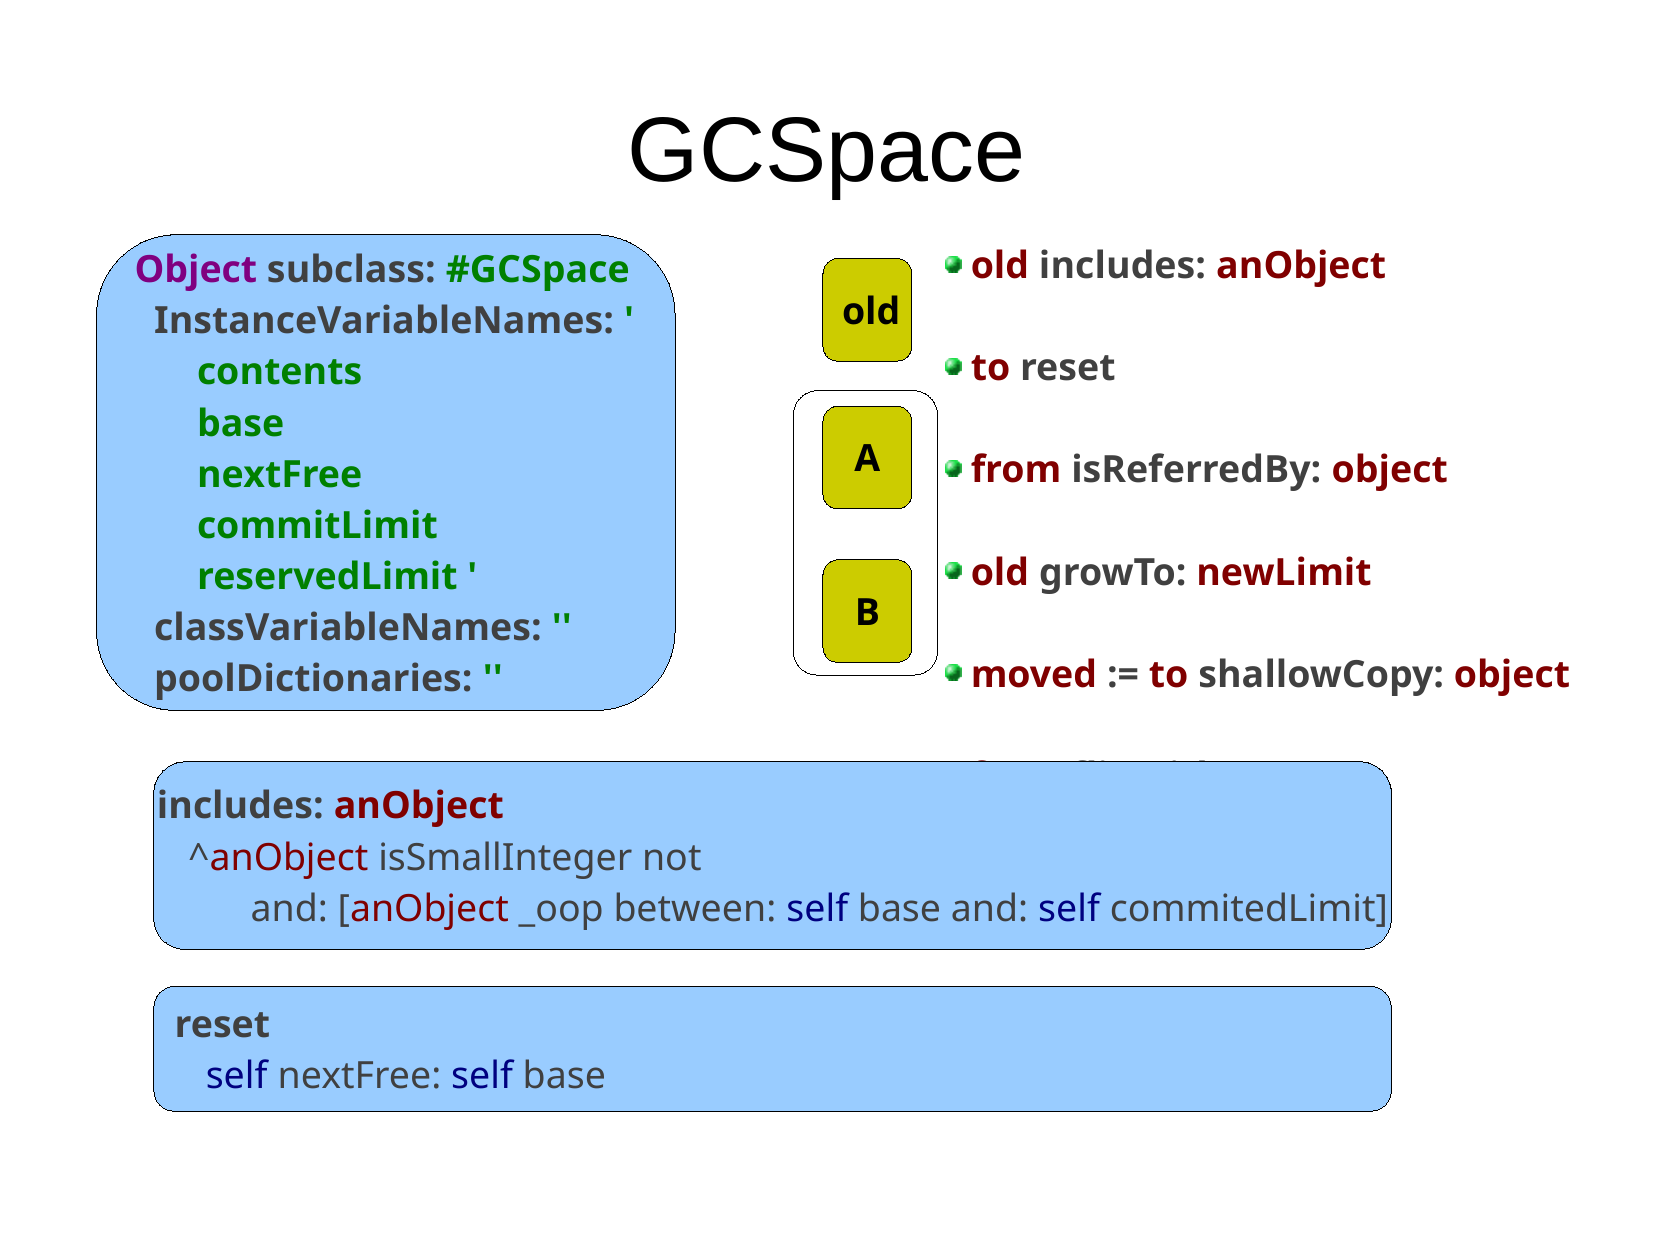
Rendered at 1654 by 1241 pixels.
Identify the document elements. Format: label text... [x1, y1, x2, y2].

text_box includes: anObject ^anObject isSmallInteger not and: [anObject _oop between: self base and: self commitedLimit] [153, 761, 1392, 950]
text_box A [822, 406, 912, 509]
text_box Object subclass: #GCSpace InstanceVariableNames: ' contents base nextFree commitLimit reservedLimit ' classVariableNames: '' poolDictionaries: '' [96, 234, 676, 711]
text_box GCSpace [143, 91, 1511, 209]
text_box old [822, 258, 912, 362]
text_box old includes: anObject to reset from isReferredBy: object old growTo: newLimit moved := to shallowCopy: object from flipWith: to [930, 231, 1648, 726]
text_box reset self nextFree: self base [153, 986, 1392, 1112]
text_box B [822, 559, 912, 663]
